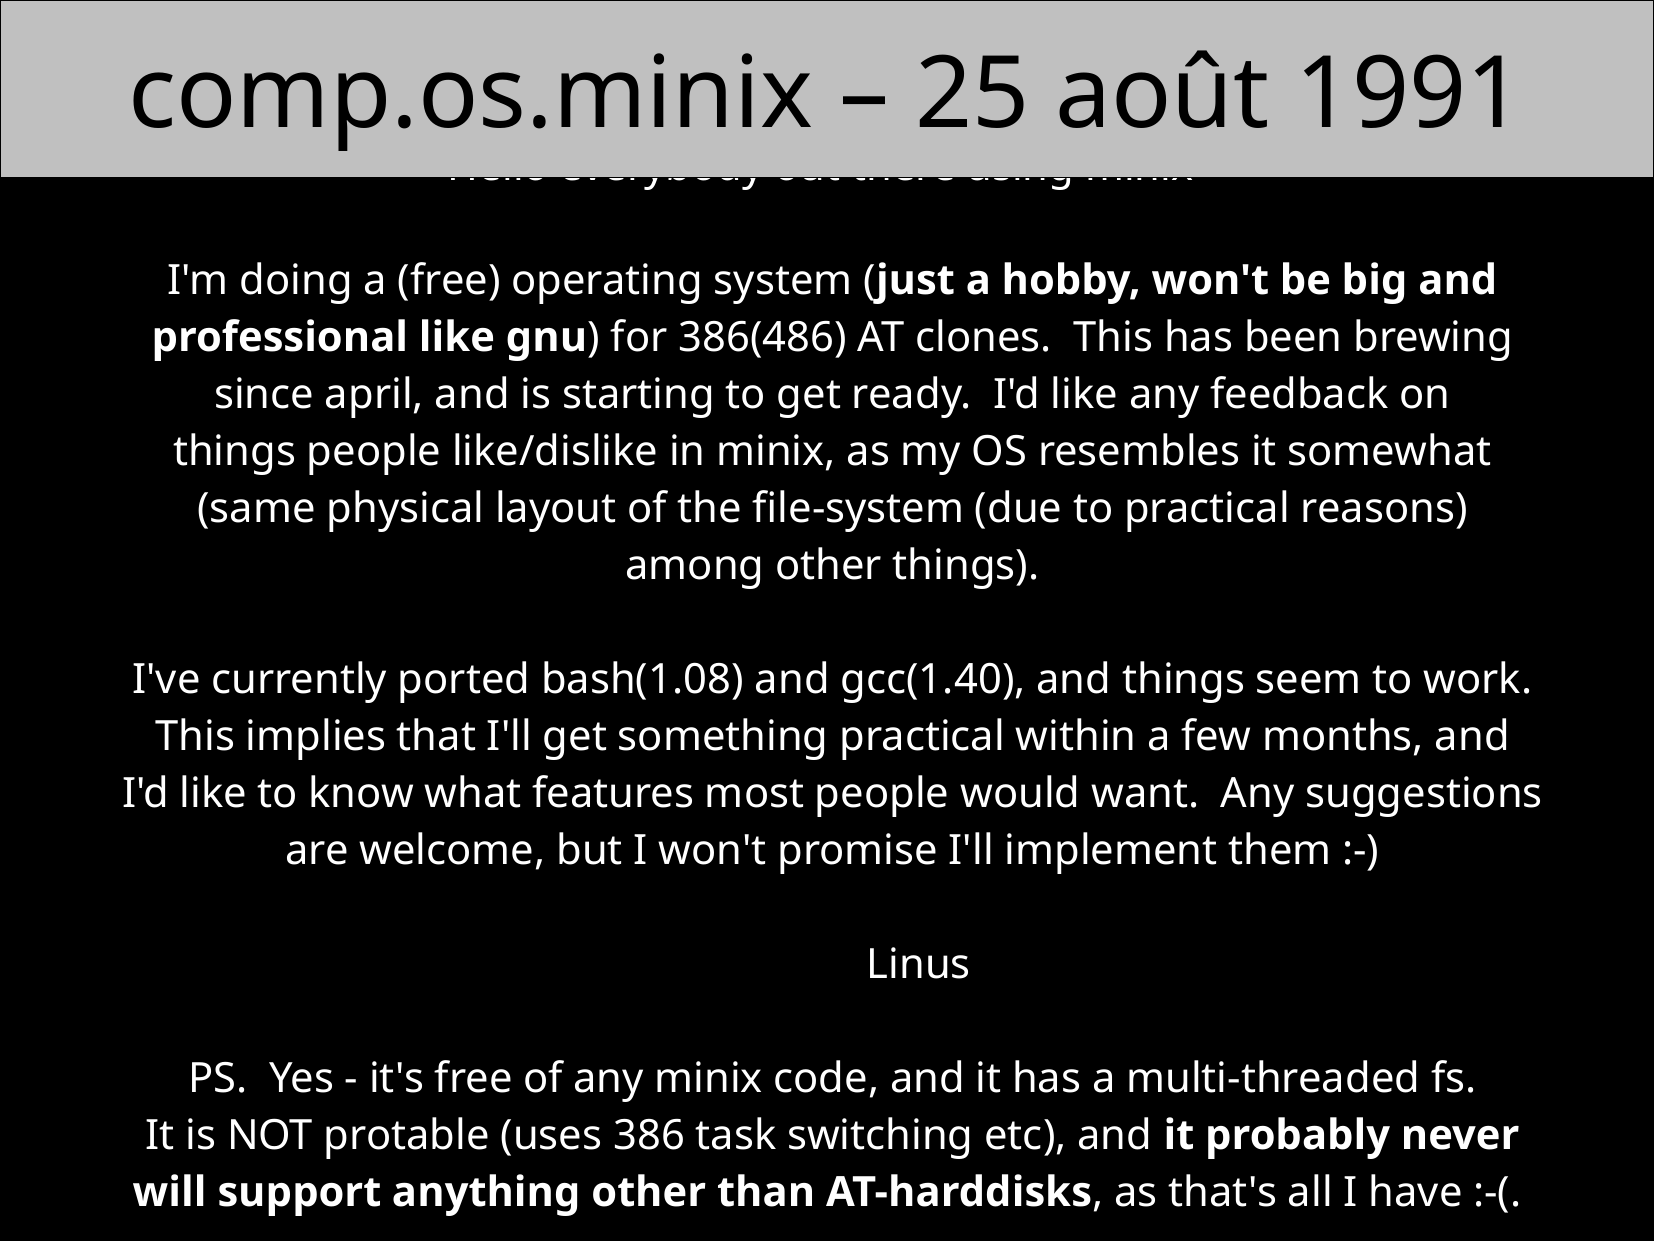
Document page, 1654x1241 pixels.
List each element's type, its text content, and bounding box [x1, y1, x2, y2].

text_box comp.os.minix – 25 août 1991 [0, 0, 1654, 178]
subtitle Hello everybody out there using minix - I'm doing a (free) operating system (just a hobby, won't be big and professional like gnu) for 386(486) AT clones. This has been brewing since april, and is starting to get ready. I'd like any feedback on things people like/dislike in minix, as my OS resembles it somewhat (same physical layout of the file-system (due to practical reasons) among other things). I've currently ported bash(1.08) and gcc(1.40), and things seem to work. This implies that I'll get something practical within a few months, and I'd like to know what features most people would want. Any suggestions are welcome, but I won't promise I'll implement them :-) Linus PS. Yes - it's free of any minix code, and it has a multi-threaded fs. It is NOT protable (uses 386 task switching etc), and it probably never will support anything other than AT-harddisks, as that's all I have :-(. [88, 202, 1577, 1153]
